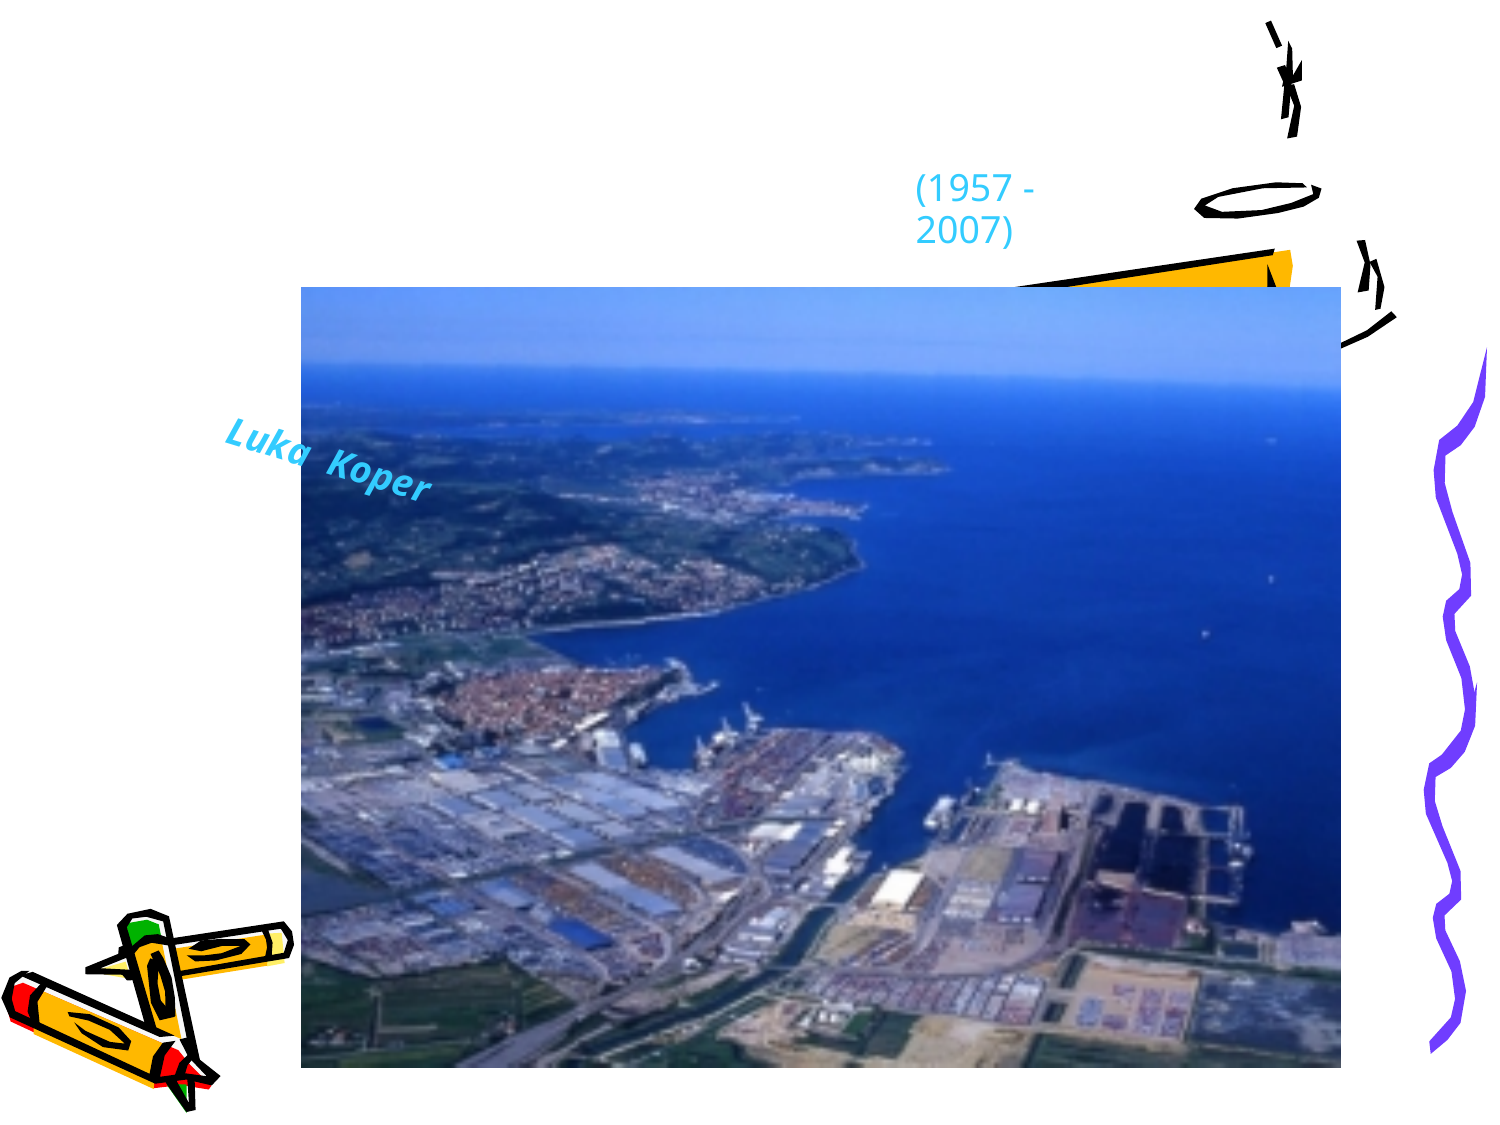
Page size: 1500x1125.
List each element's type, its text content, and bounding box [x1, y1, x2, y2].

text_box (1957 - 2007) [868, 148, 1083, 272]
text_box Luka Koper [0, 230, 751, 703]
picture [301, 287, 1341, 1068]
